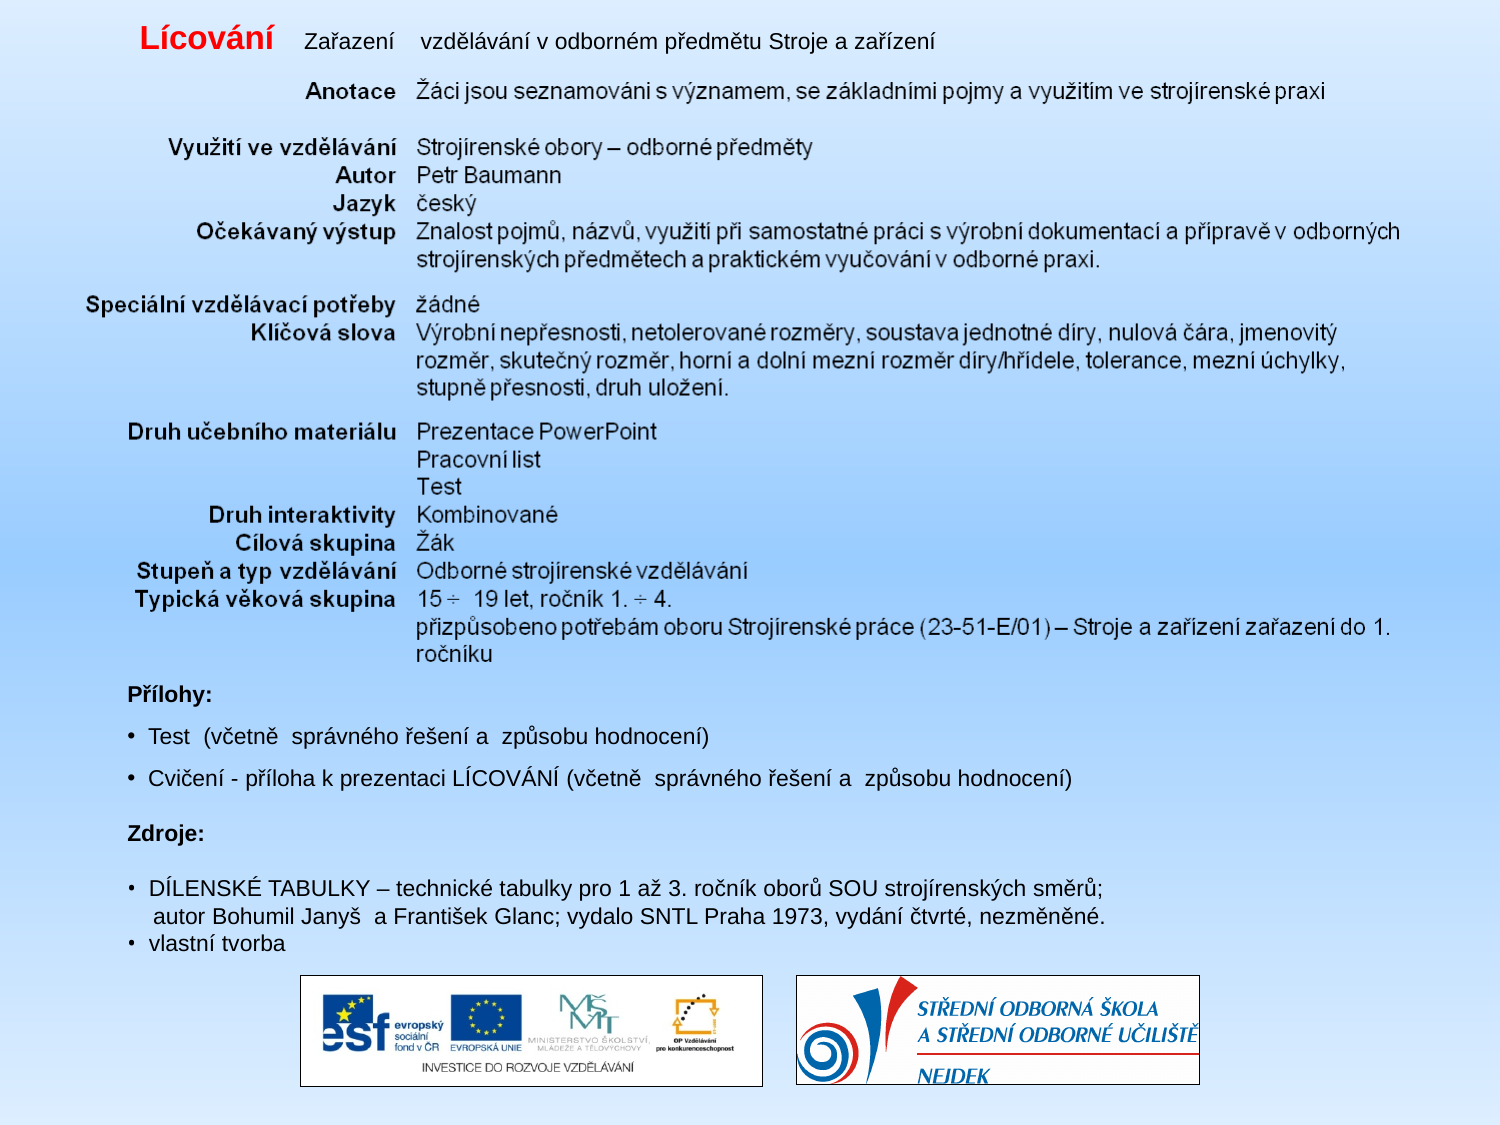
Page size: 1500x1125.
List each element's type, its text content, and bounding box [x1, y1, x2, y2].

picture [301, 976, 762, 1086]
picture [797, 976, 1199, 1084]
text_box Přílohy: Test (včetně správného řešení a způsobu hodnocení) Cvičení - příloha k prezentaci LÍCOVÁNÍ (včetně správného řešení a způsobu hodnocení) Zdroje: DÍLENSKÉ TABULKY – technické tabulky pro 1 až 3. ročník oborů SOU strojírenských směrů; autor Bohumil Janyš a František Glanc; vydalo SNTL Praha 1973, vydání čtvrté, nezměněné. vlastní tvorba [112, 672, 1388, 1024]
picture [52, 66, 1423, 710]
text_box Lícování Zařazení vzdělávání v odborném předmětu Stroje a zařízení [106, 0, 1365, 66]
